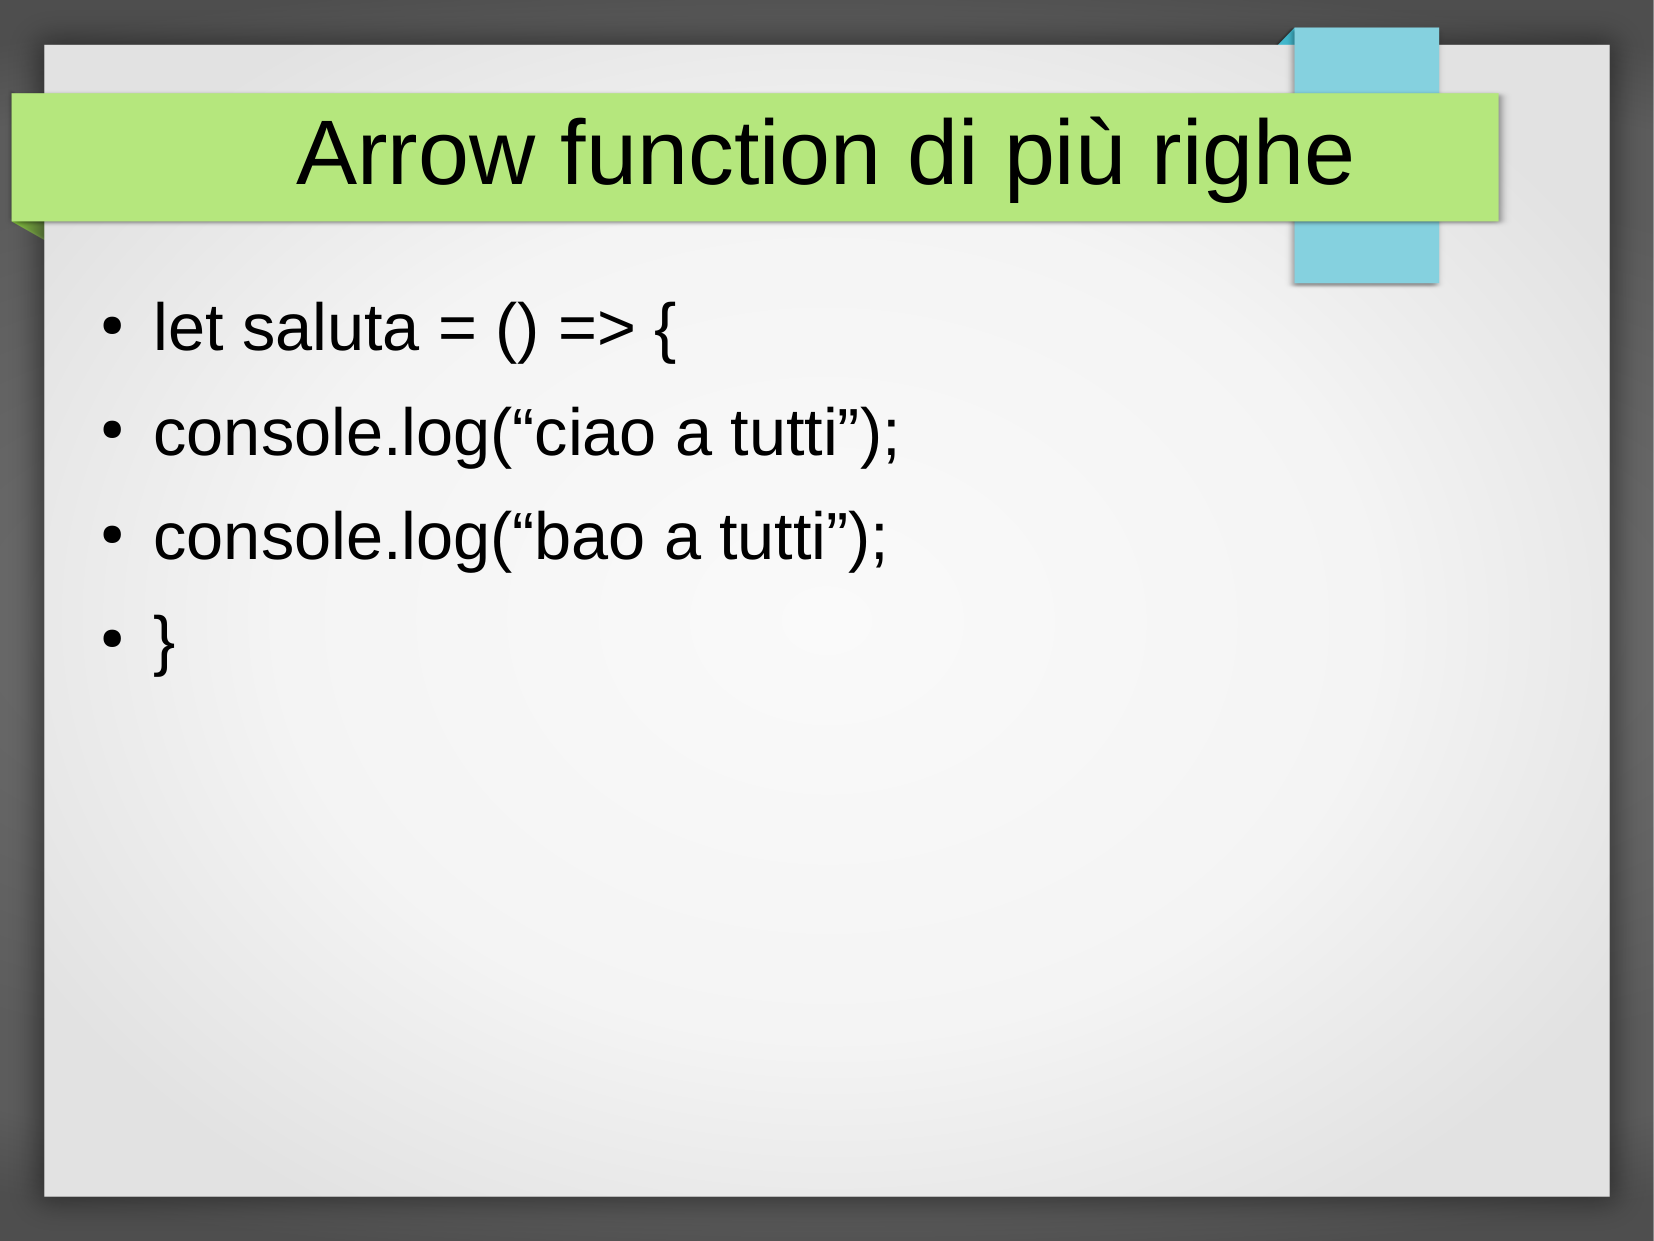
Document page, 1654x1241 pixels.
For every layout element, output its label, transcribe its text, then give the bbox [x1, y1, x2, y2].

list let saluta = () => { console.log(“ciao a tutti”); console.log(“bao a tutti”); } [82, 290, 1571, 1170]
picture [0, 0, 1654, 1241]
title Arrow function di più righe [82, 49, 1571, 257]
